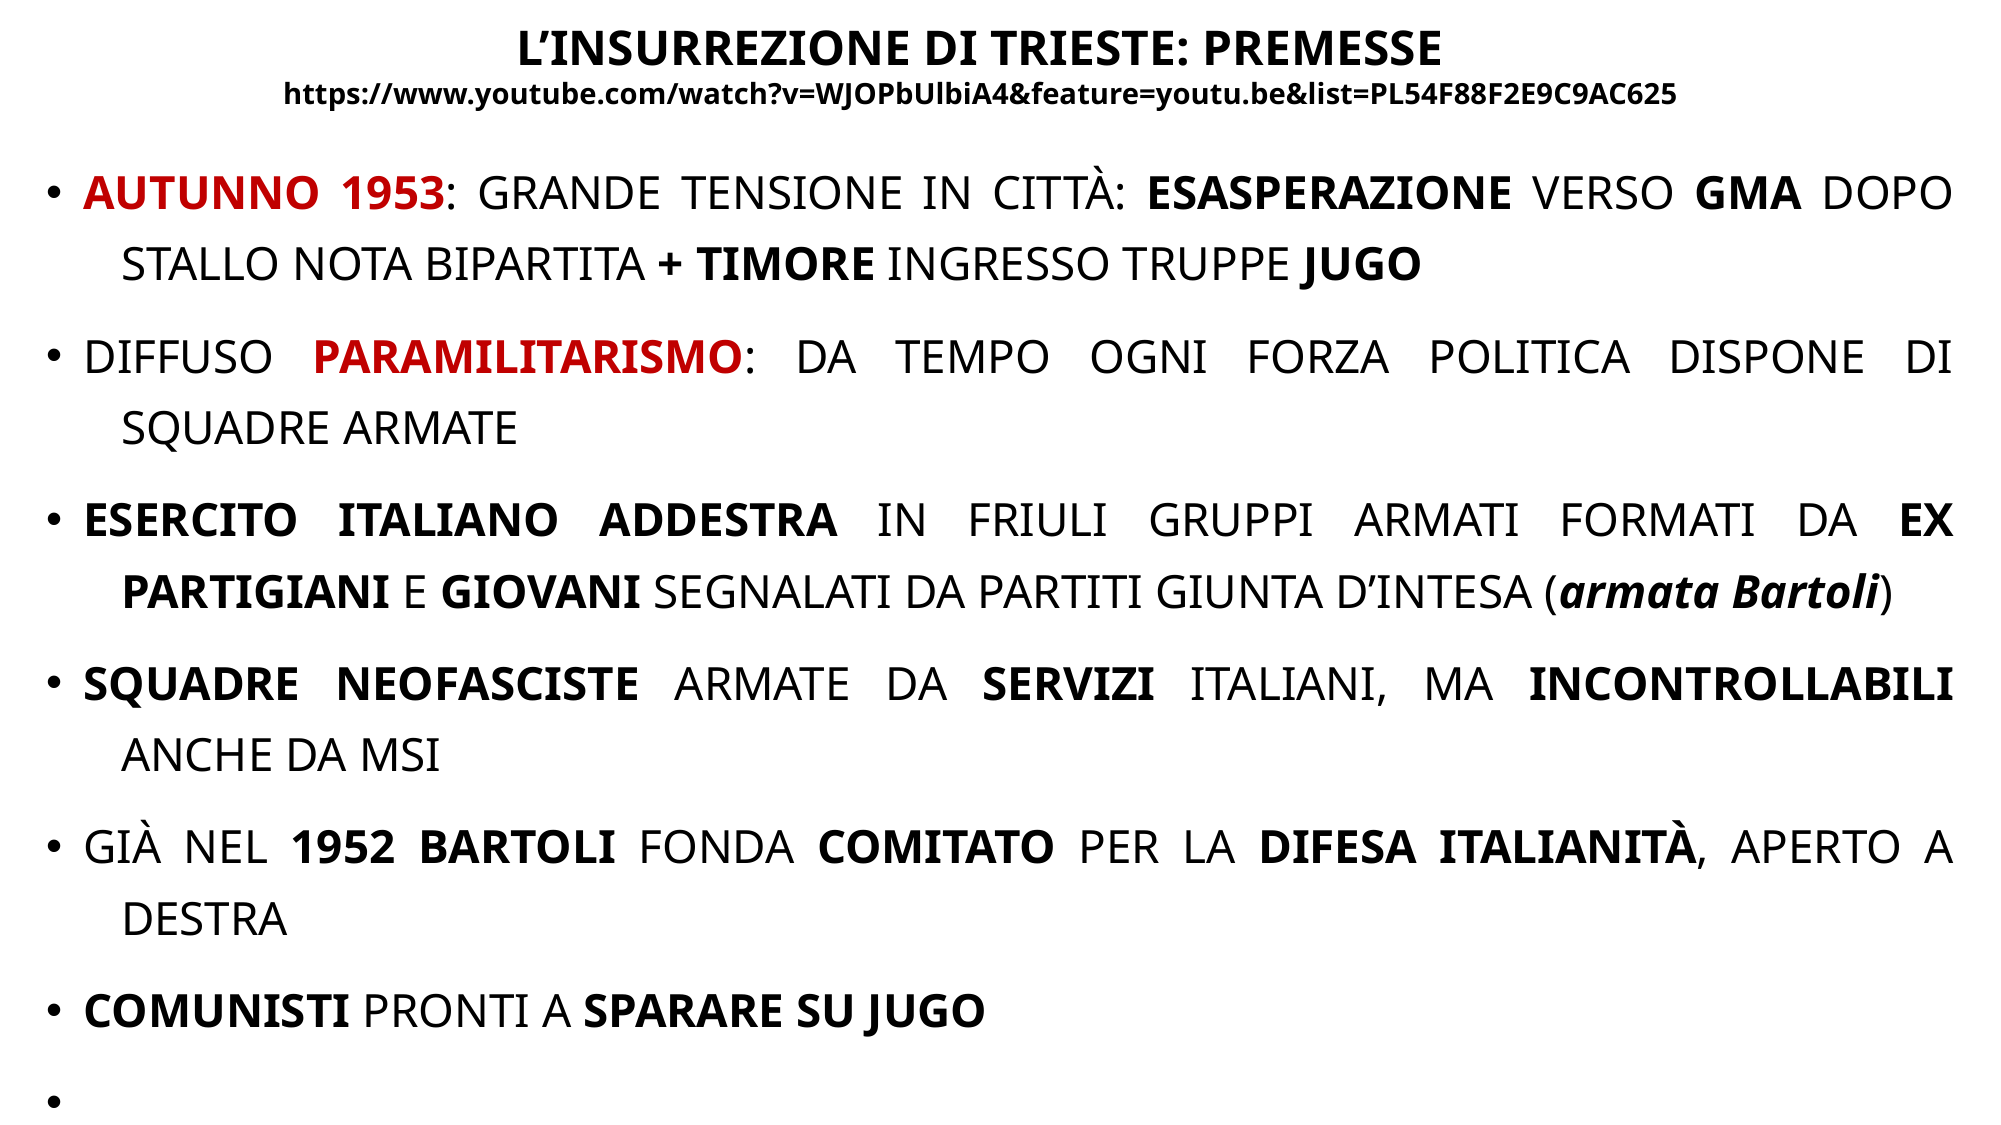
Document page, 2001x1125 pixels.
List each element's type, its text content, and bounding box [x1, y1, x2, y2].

list AUTUNNO 1953: GRANDE TENSIONE IN CITTÀ: ESASPERAZIONE VERSO GMA DOPO STALLO NOTA BIPARTITA + TIMORE INGRESSO TRUPPE JUGO DIFFUSO PARAMILITARISMO: DA TEMPO OGNI FORZA POLITICA DISPONE DI SQUADRE ARMATE ESERCITO ITALIANO ADDESTRA IN FRIULI GRUPPI ARMATI FORMATI DA EX PARTIGIANI E GIOVANI SEGNALATI DA PARTITI GIUNTA D’INTESA (armata Bartoli) SQUADRE NEOFASCISTE ARMATE DA SERVIZI ITALIANI, MA INCONTROLLABILI ANCHE DA MSI GIÀ NEL 1952 BARTOLI FONDA COMITATO PER LA DIFESA ITALIANITÀ, APERTO A DESTRA COMUNISTI PRONTI A SPARARE SU JUGO [31, 139, 1970, 1094]
title L’INSURREZIONE DI TRIESTE: PREMESSE https://www.youtube.com/watch?v=WJOPbUlbiA4&feature=youtu.be&list=PL54F88F2E9C9AC625 [16, 15, 1945, 178]
